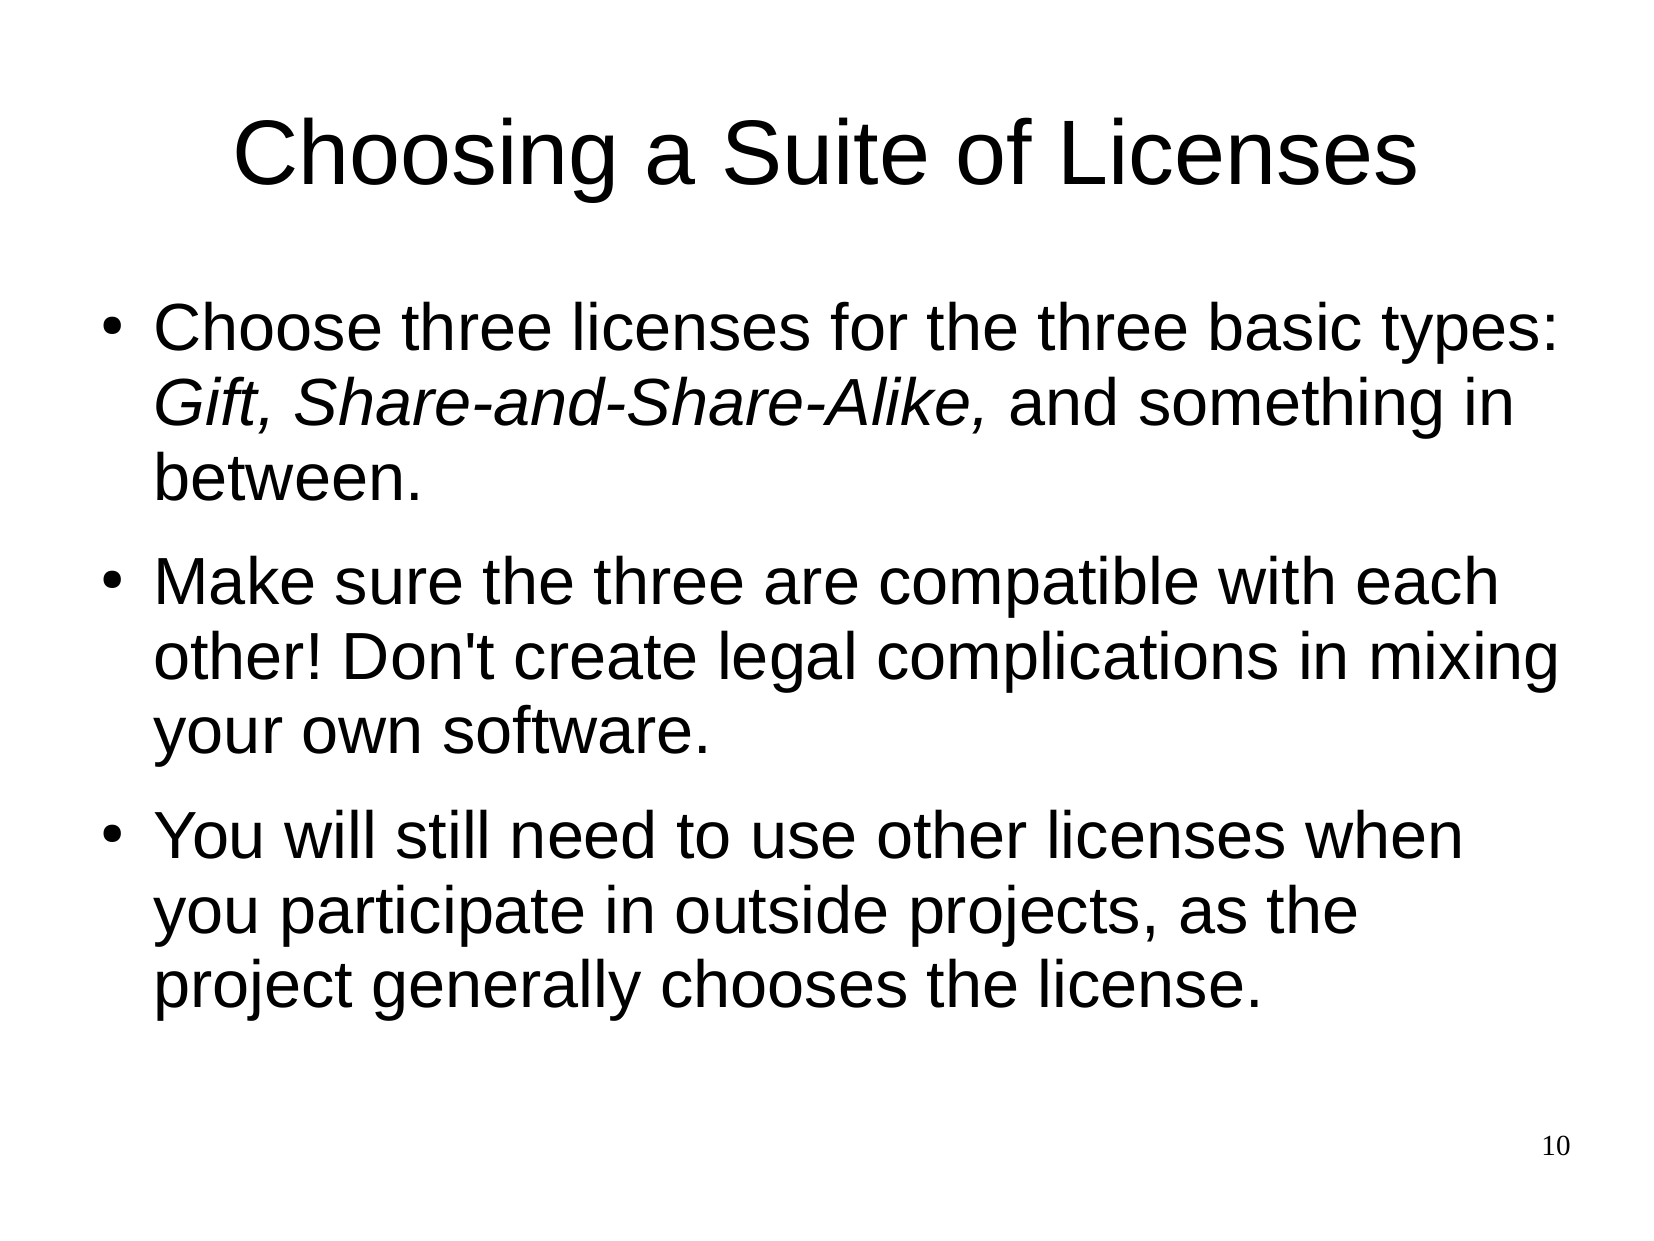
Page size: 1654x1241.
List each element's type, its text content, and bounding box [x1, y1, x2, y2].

title Choosing a Suite of Licenses [82, 56, 1571, 250]
list Choose three licenses for the three basic types: Gift, Share-and-Share-Alike, and something in between. Make sure the three are compatible with each other! Don't create legal complications in mixing your own software. You will still need to use other licenses when you participate in outside projects, as the project generally chooses the license. [82, 290, 1571, 1094]
